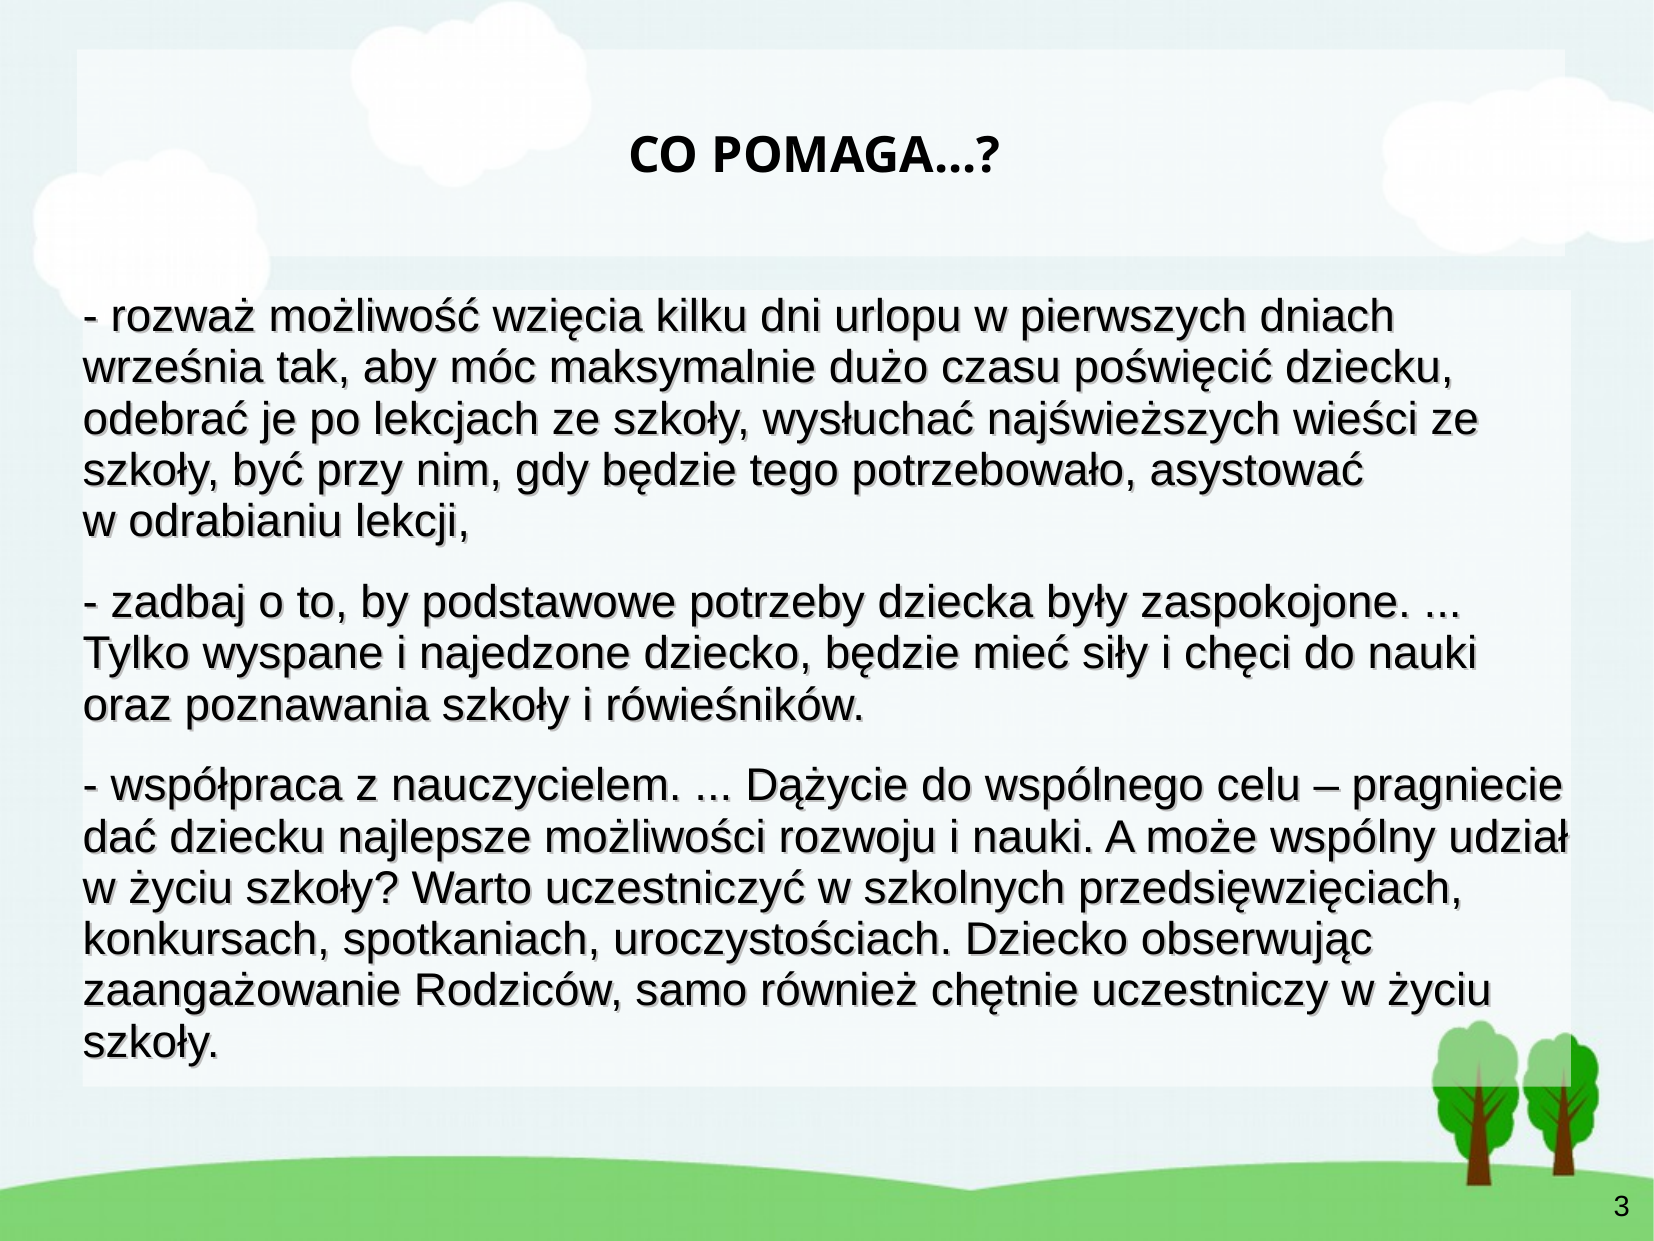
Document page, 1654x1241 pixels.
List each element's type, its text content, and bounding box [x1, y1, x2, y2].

picture [0, 0, 1654, 1241]
list - rozważ możliwość wzięcia kilku dni urlopu w pierwszych dniach września tak, aby móc maksymalnie dużo czasu poświęcić dziecku, odebrać je po lekcjach ze szkoły, wysłuchać najświeższych wieści ze szkoły, być przy nim, gdy będzie tego potrzebowało, asystować w odrabianiu lekcji, - zadbaj o to, by podstawowe potrzeby dziecka były zaspokojone. ... Tylko wyspane i najedzone dziecko, będzie mieć siły i chęci do nauki oraz poznawania szkoły i rówieśników. - współpraca z nauczycielem. ... Dążycie do wspólnego celu – pragniecie dać dziecku najlepsze możliwości rozwoju i nauki. A może wspólny udział w życiu szkoły? Warto uczestniczyć w szkolnych przedsięwzięciach, konkursach, spotkaniach, uroczystościach. Dziecko obserwując zaangażowanie Rodziców, samo również chętnie uczestniczy w życiu szkoły. [82, 290, 1571, 1087]
title CO POMAGA...? [76, 49, 1565, 257]
